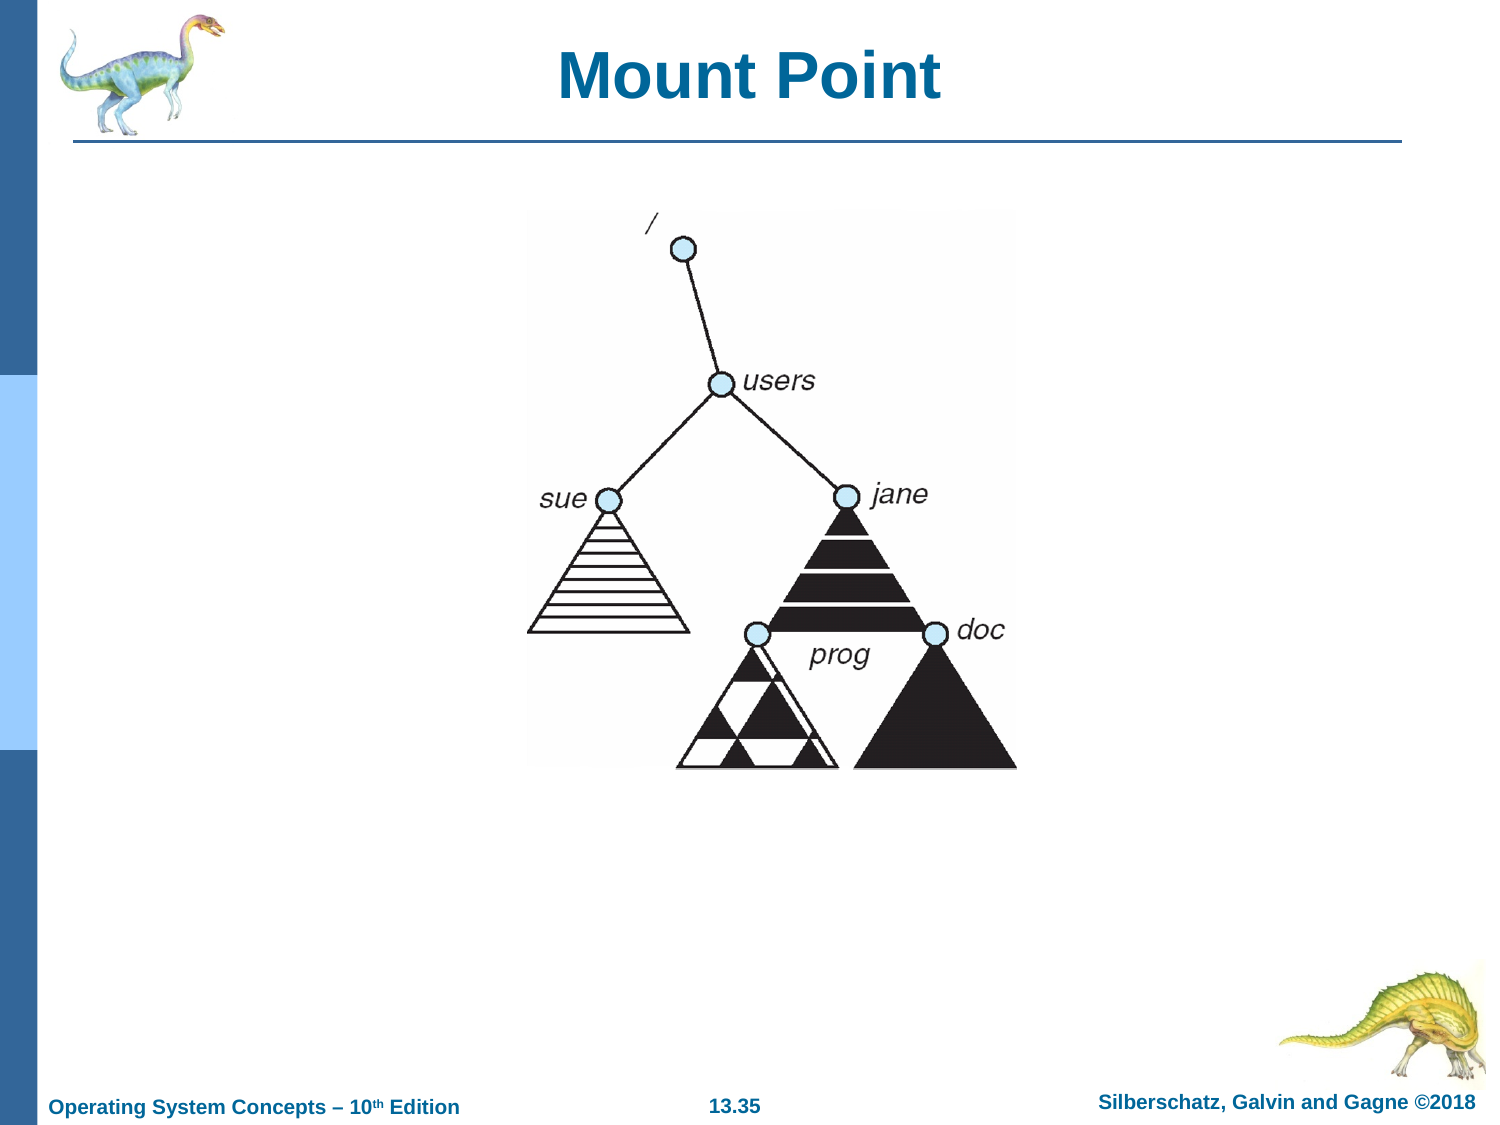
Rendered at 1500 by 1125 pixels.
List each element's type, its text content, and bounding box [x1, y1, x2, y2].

picture [527, 207, 1017, 770]
picture [1415, 1094, 1423, 1099]
picture [1275, 959, 1486, 1090]
title Mount Point [75, 24, 1426, 120]
picture [46, 0, 243, 149]
